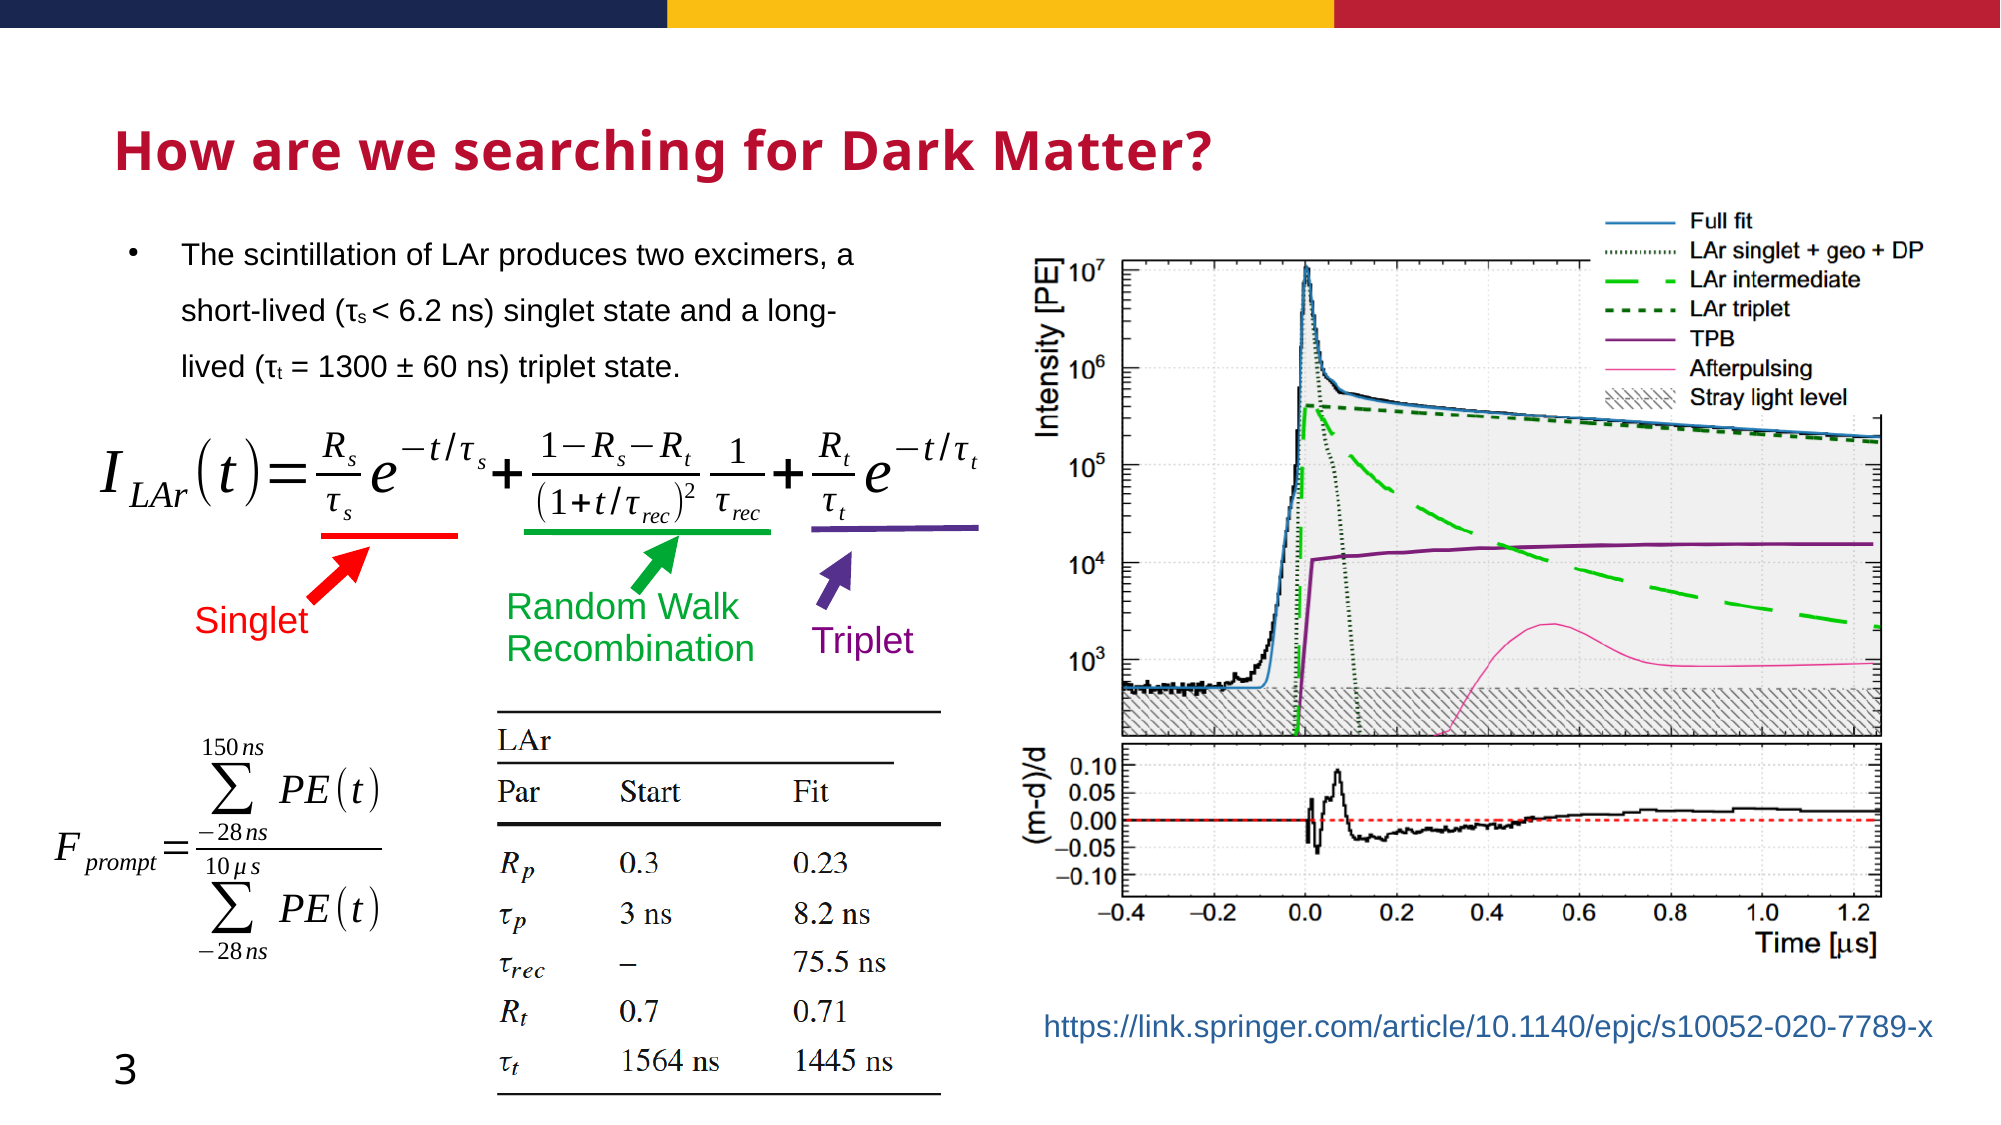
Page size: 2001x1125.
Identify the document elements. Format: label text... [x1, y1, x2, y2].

chart [52, 732, 385, 965]
list The scintillation of LAr produces two excimers, a short-lived (τs < 6.2 ns) singlet state and a long-lived (τt = 1300 ± 60 ns) triplet state. [95, 207, 909, 475]
text_box Singlet [179, 591, 324, 649]
text_box Triplet [796, 611, 930, 669]
picture [959, 188, 1943, 987]
text_box https://link.springer.com/article/10.1140/epjc/s10052-020-7789-x [1028, 1001, 1944, 1052]
chart [96, 424, 979, 528]
slide_number <number> [99, 1035, 190, 1092]
picture [0, 0, 2000, 28]
title How are we searching for Dark Matter? [98, 115, 1886, 219]
picture [486, 697, 941, 1110]
text_box Random Walk Recombination [491, 578, 772, 678]
